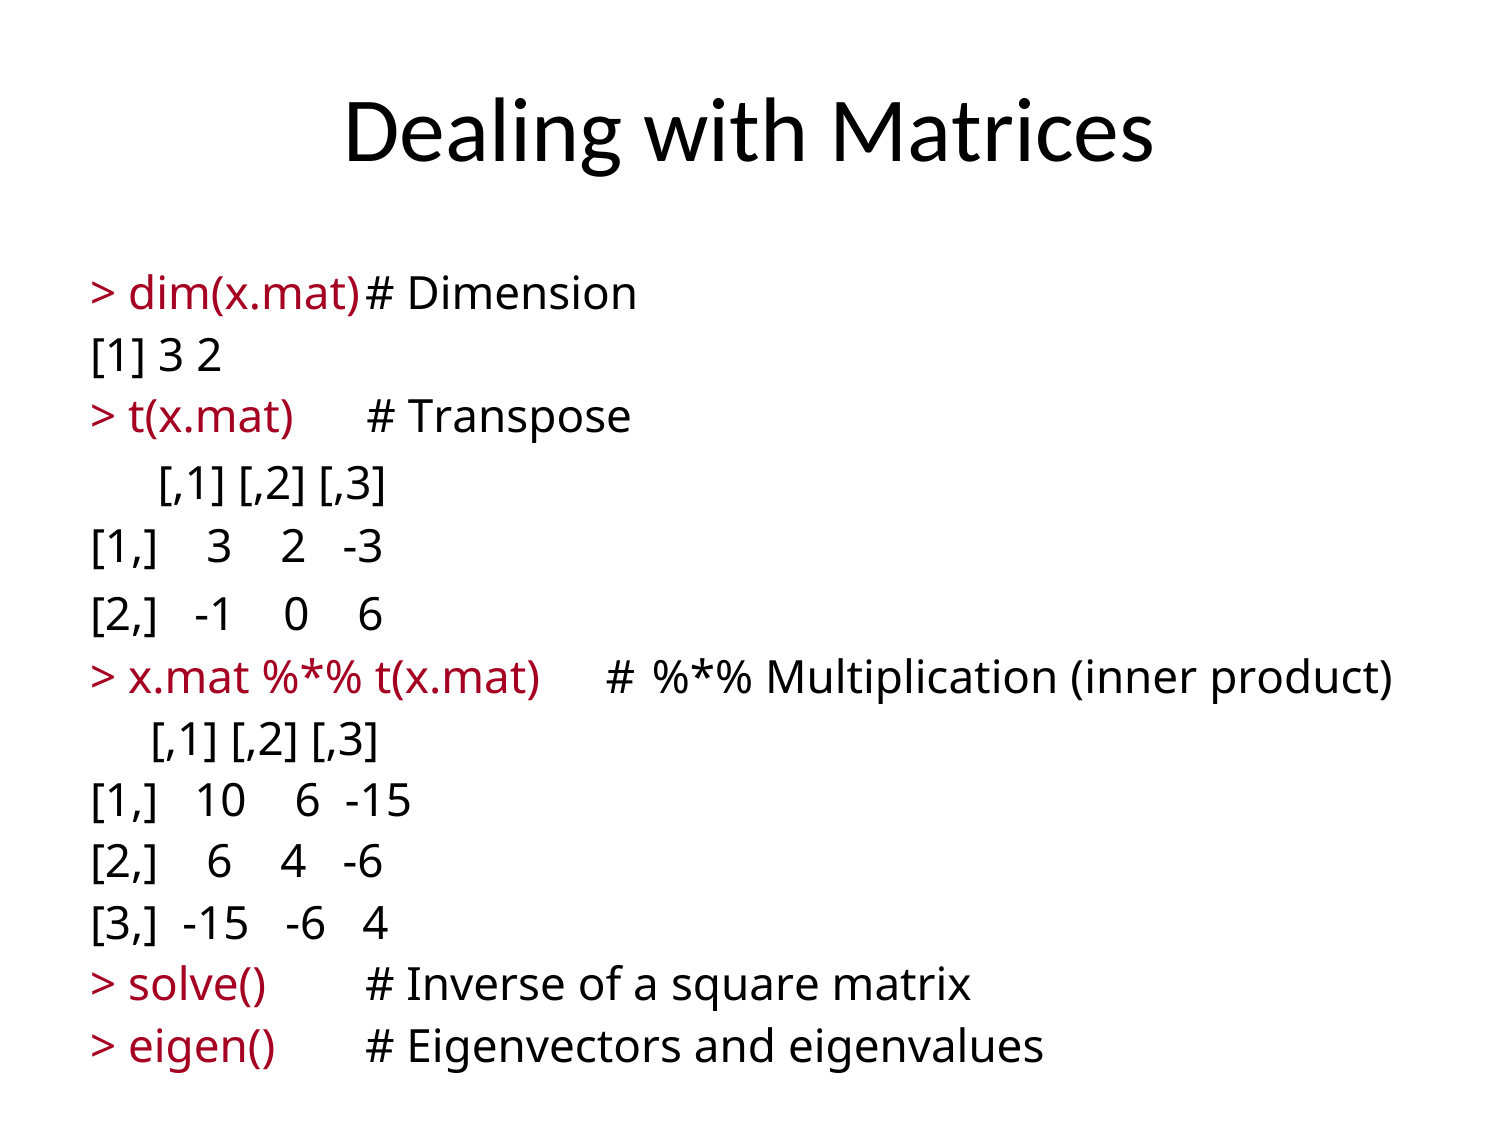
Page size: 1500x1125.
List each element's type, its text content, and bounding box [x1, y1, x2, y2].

list > dim(x.mat) # Dimension [1] 3 2 > t(x.mat) # Transpose [,1] [,2] [,3] [1,] 3 2 -3 [2,] -1 0 6 > x.mat %*% t(x.mat) # %*% Multiplication (inner product) [,1] [,2] [,3] [1,] 10 6 -15 [2,] 6 4 -6 [3,] -15 -6 4 > solve() # Inverse of a square matrix > eigen() # Eigenvectors and eigenvalues [75, 262, 1426, 1056]
title Dealing with Matrices [75, 45, 1426, 233]
